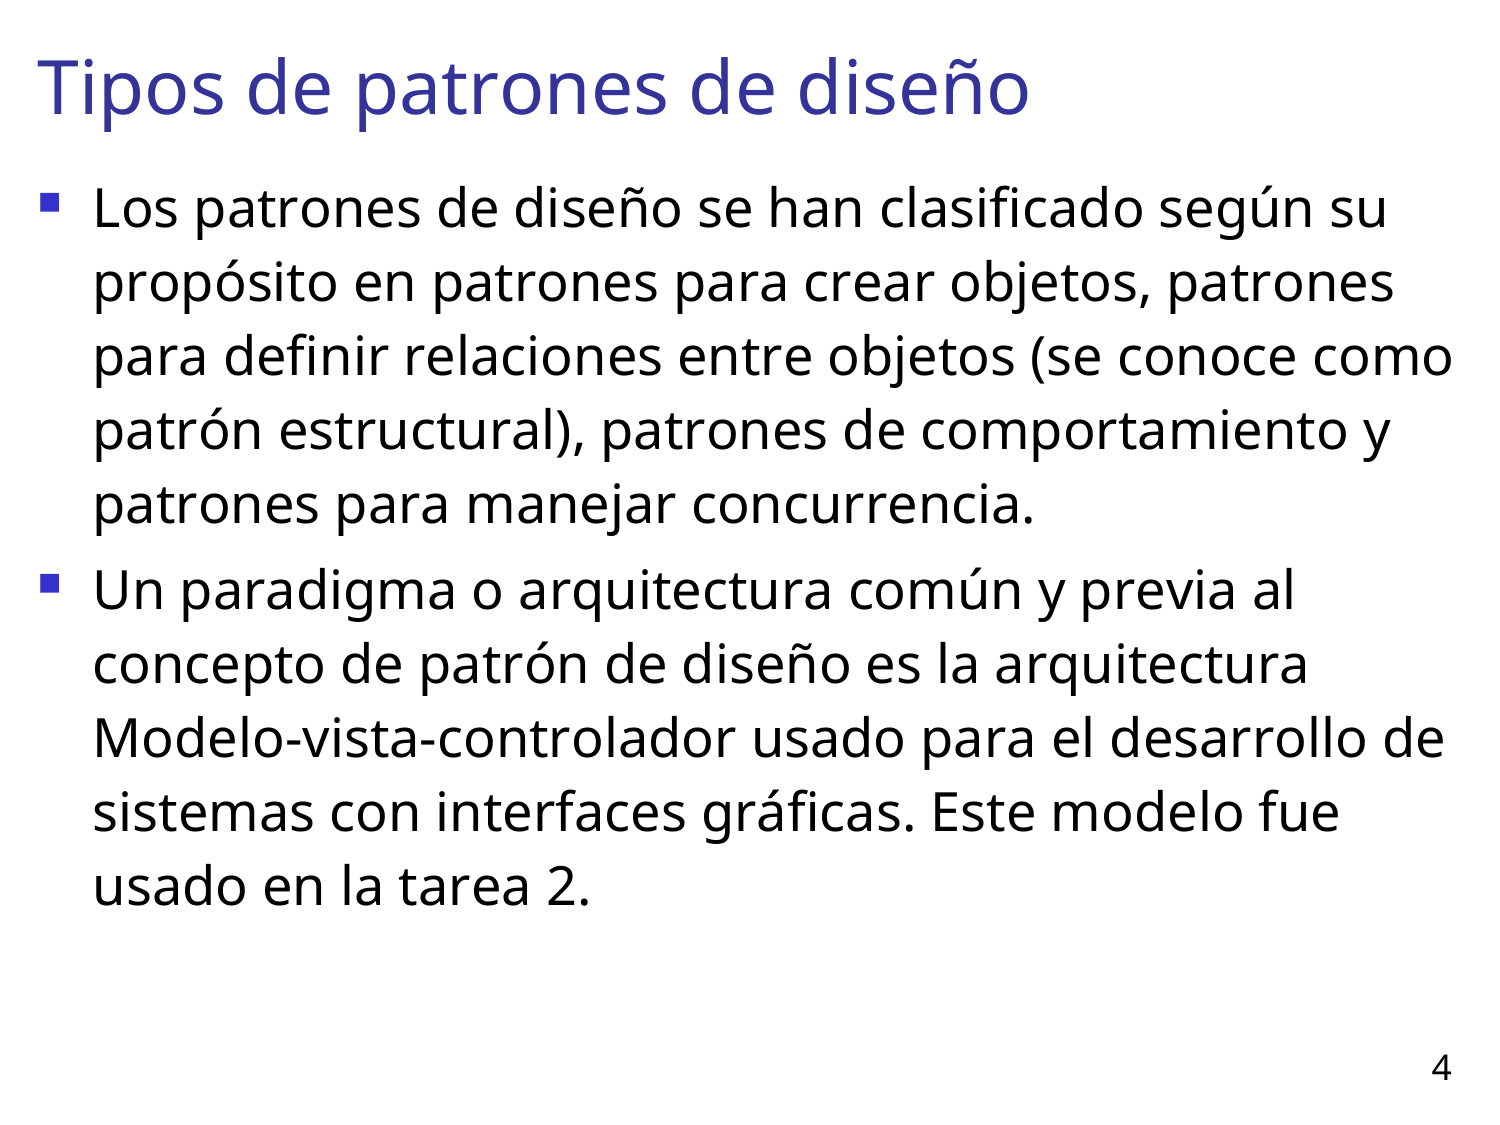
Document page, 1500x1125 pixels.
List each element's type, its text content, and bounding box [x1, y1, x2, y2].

title Tipos de patrones de diseño [37, 27, 1466, 143]
list Los patrones de diseño se han clasificado según su propósito en patrones para crear objetos, patrones para definir relaciones entre objetos (se conoce como patrón estructural), patrones de comportamiento y patrones para manejar concurrencia. Un paradigma o arquitectura común y previa al concepto de patrón de diseño es la arquitectura Modelo-vista-controlador usado para el desarrollo de sistemas con interfaces gráficas. Este modelo fue usado en la tarea 2. [37, 169, 1462, 998]
